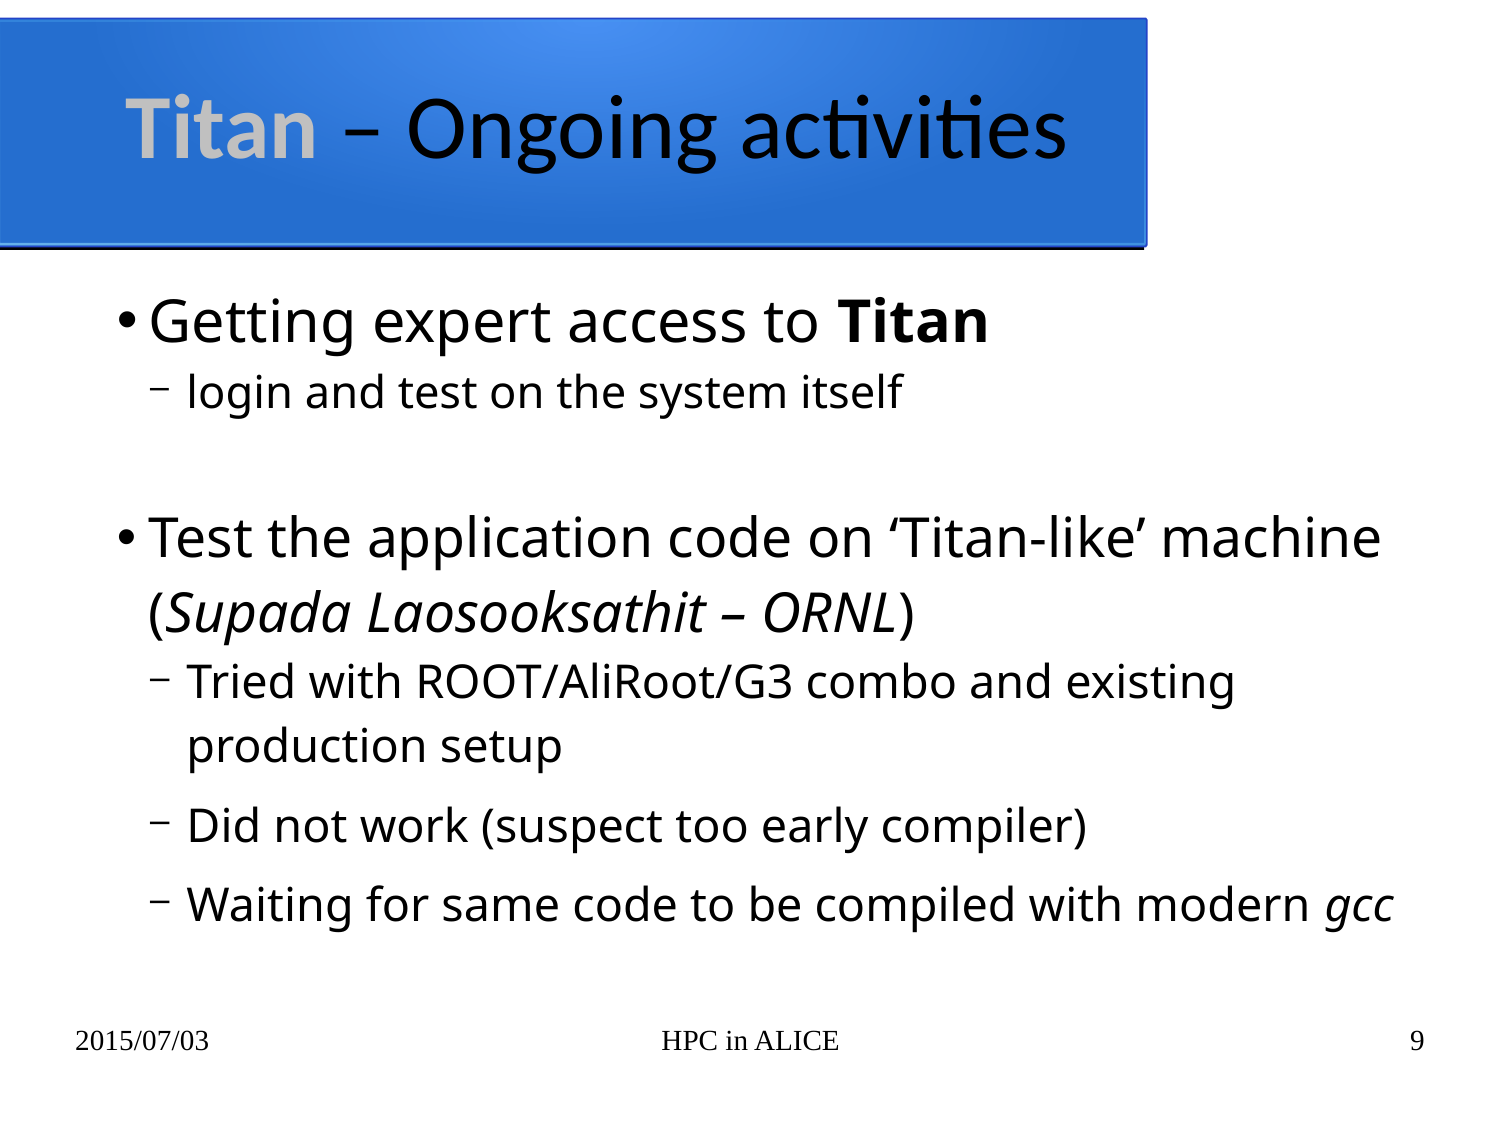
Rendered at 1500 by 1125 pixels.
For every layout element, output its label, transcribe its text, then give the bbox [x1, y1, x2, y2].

title Titan – Ongoing activities [75, 42, 1120, 229]
list Getting expert access to Titan login and test on the system itself Test the application code on ‘Titan-like’ machine (Supada Laosooksathit – ORNL) Tried with ROOT/AliRoot/G3 combo and existing production setup Did not work (suspect too early compiler) Waiting for same code to be compiled with modern gcc [75, 271, 1426, 1006]
